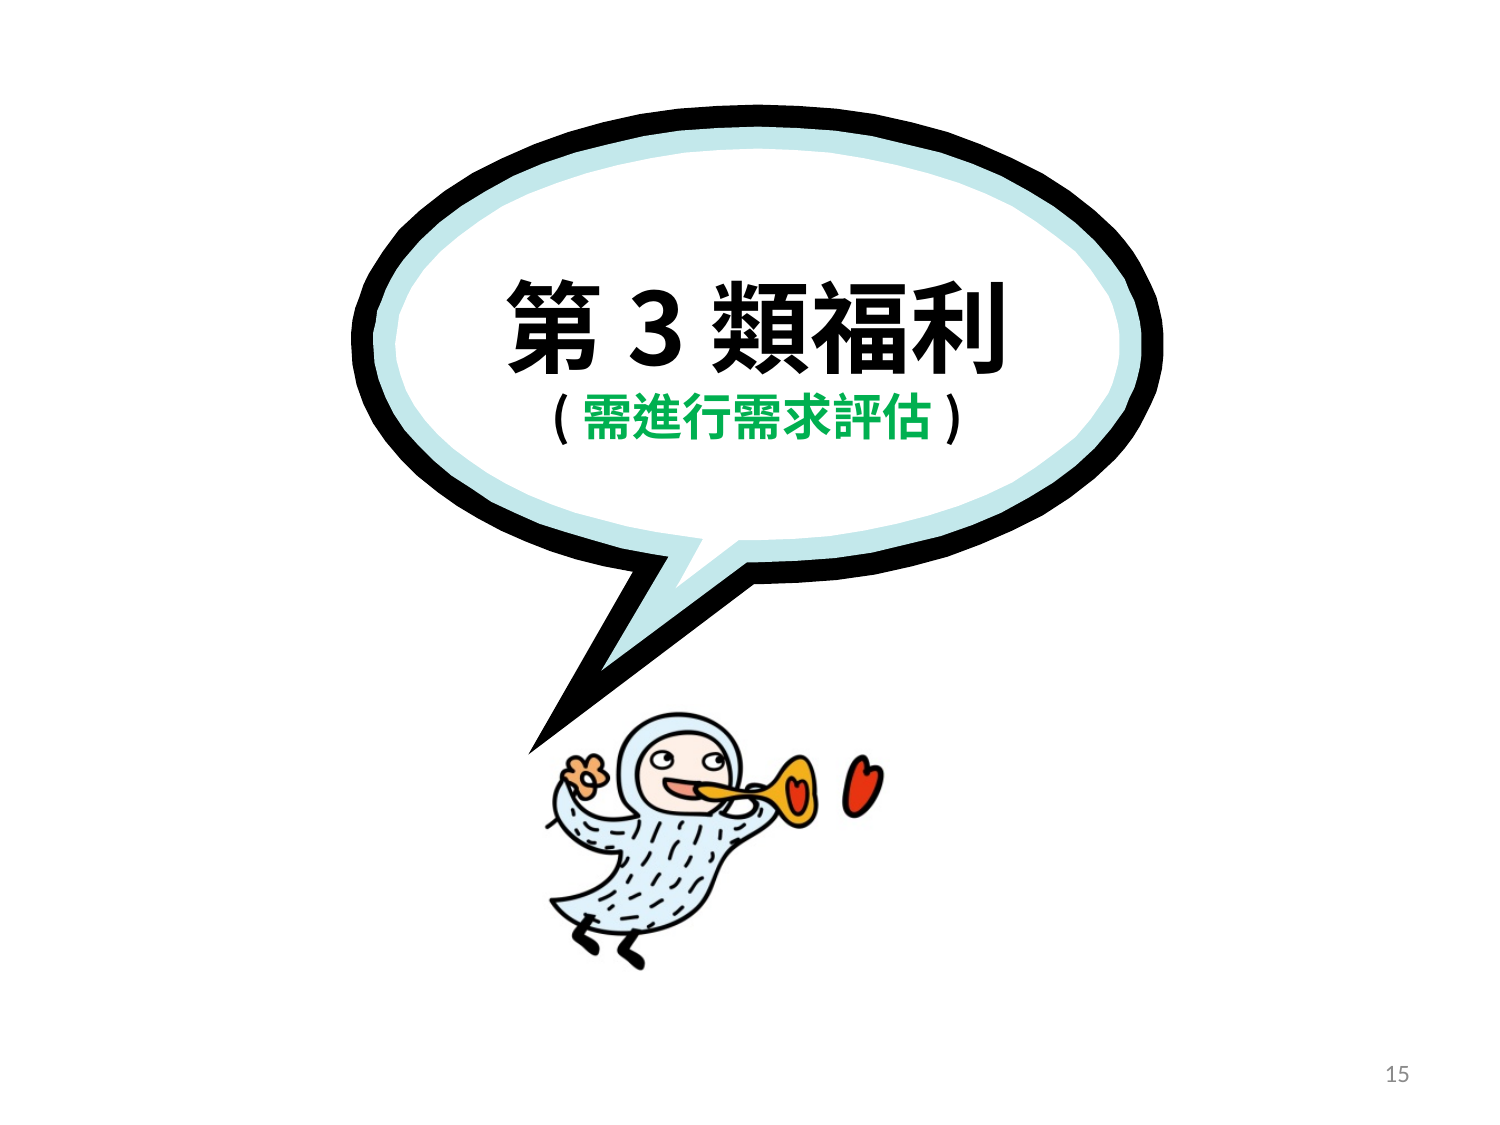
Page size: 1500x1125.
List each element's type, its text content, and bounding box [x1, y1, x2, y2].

slide_number <編號> [1074, 1042, 1425, 1103]
title 第3類福利 (需進行需求評估) [438, 302, 1077, 409]
picture [348, 101, 1166, 972]
